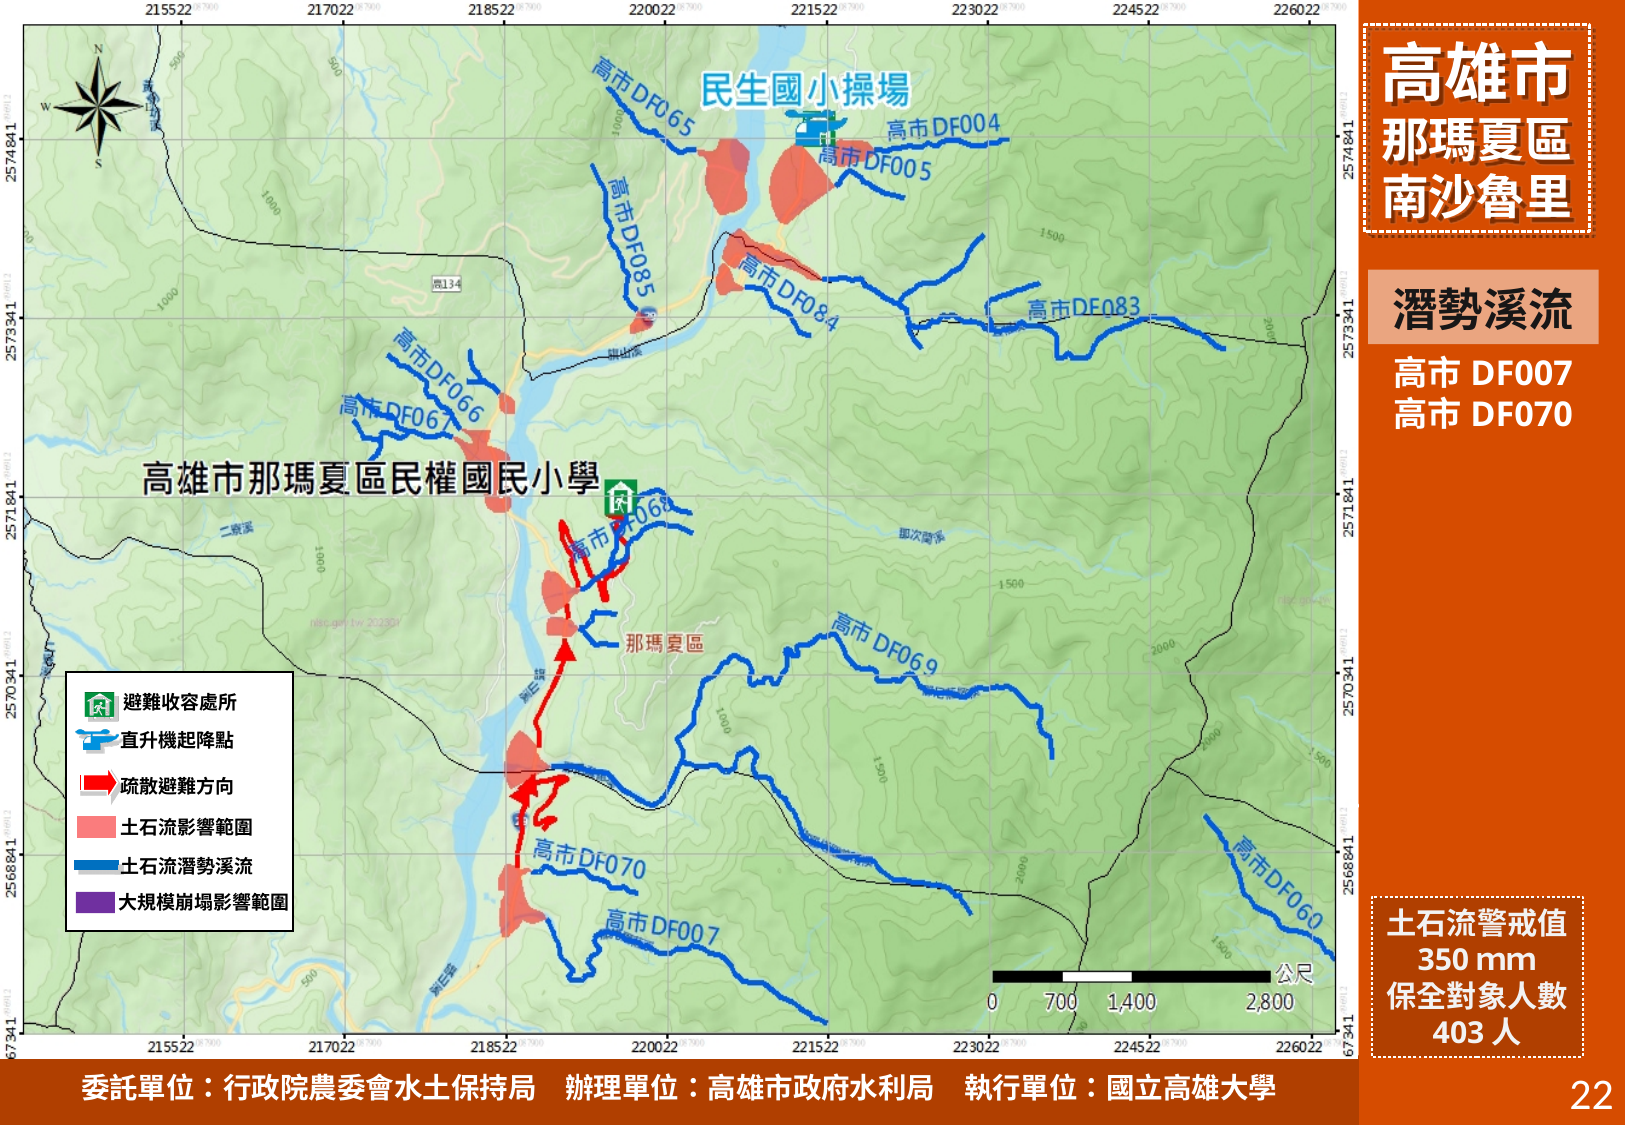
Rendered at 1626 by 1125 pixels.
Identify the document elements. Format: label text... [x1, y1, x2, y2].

text_box 潛勢溪流 [1377, 273, 1589, 344]
text_box 高市DF007 高市DF070 [1370, 344, 1597, 441]
text_box 高雄市 那瑪夏區 南沙魯里 [1364, 24, 1590, 232]
text_box 土石流影響範圍 [114, 810, 270, 845]
text_box [1368, 269, 1599, 345]
text_box 大規模崩塌影響範圍 [112, 885, 298, 920]
text_box 疏散避難方向 [114, 768, 273, 799]
picture [0, 0, 1358, 1059]
text_box 避難收容處所 [118, 684, 276, 716]
text_box 22 [1554, 1058, 1625, 1125]
text_box [65, 671, 294, 931]
text_box 土石流警戒值 350ｍｍ 保全對象人數 403人 [1371, 896, 1583, 1057]
text_box 直升機起降點 [114, 722, 273, 754]
text_box 土石流潛勢溪流 [114, 848, 267, 883]
